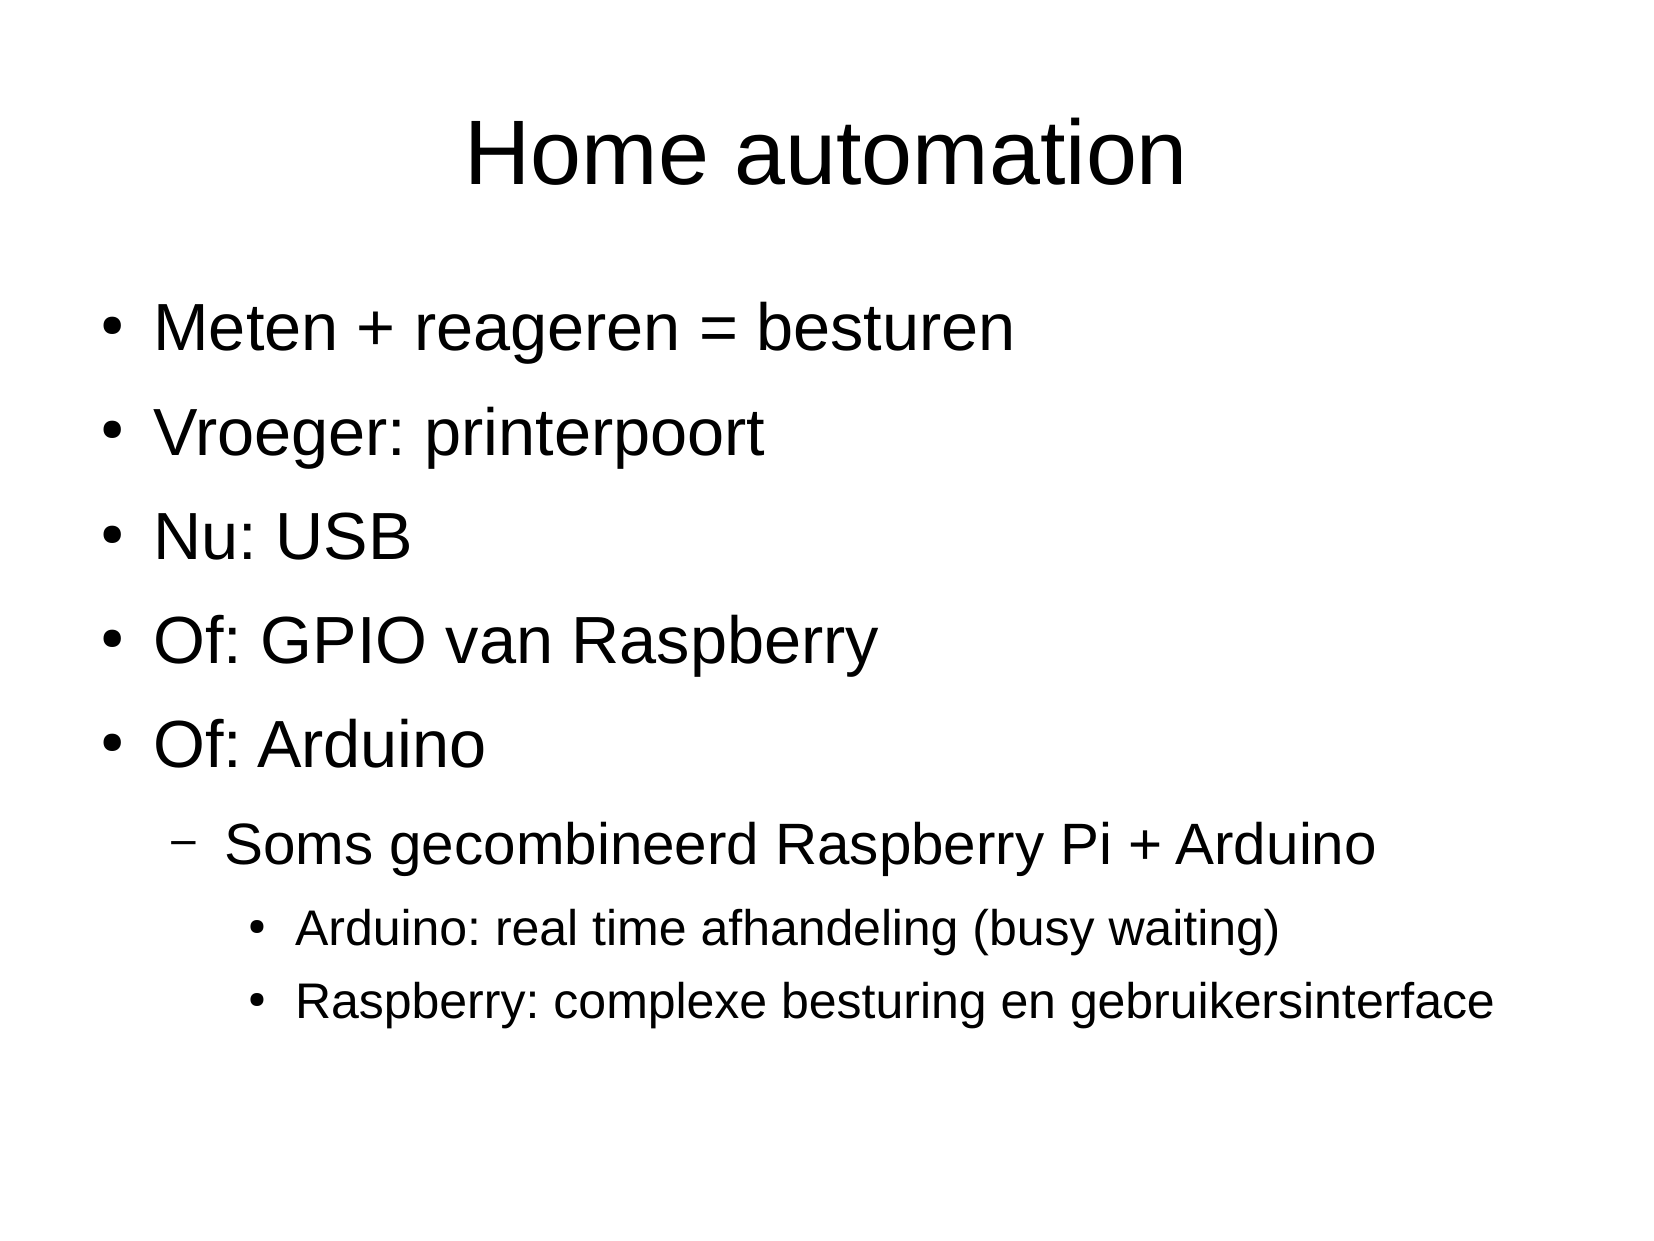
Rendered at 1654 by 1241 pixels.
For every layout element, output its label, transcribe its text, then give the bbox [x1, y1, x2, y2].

list Meten + reageren = besturen Vroeger: printerpoort Nu: USB Of: GPIO van Raspberry Of: Arduino Soms gecombineerd Raspberry Pi + Arduino Arduino: real time afhandeling (busy waiting) Raspberry: complexe besturing en gebruikersinterface [82, 290, 1538, 1080]
title Home automation [82, 49, 1571, 257]
